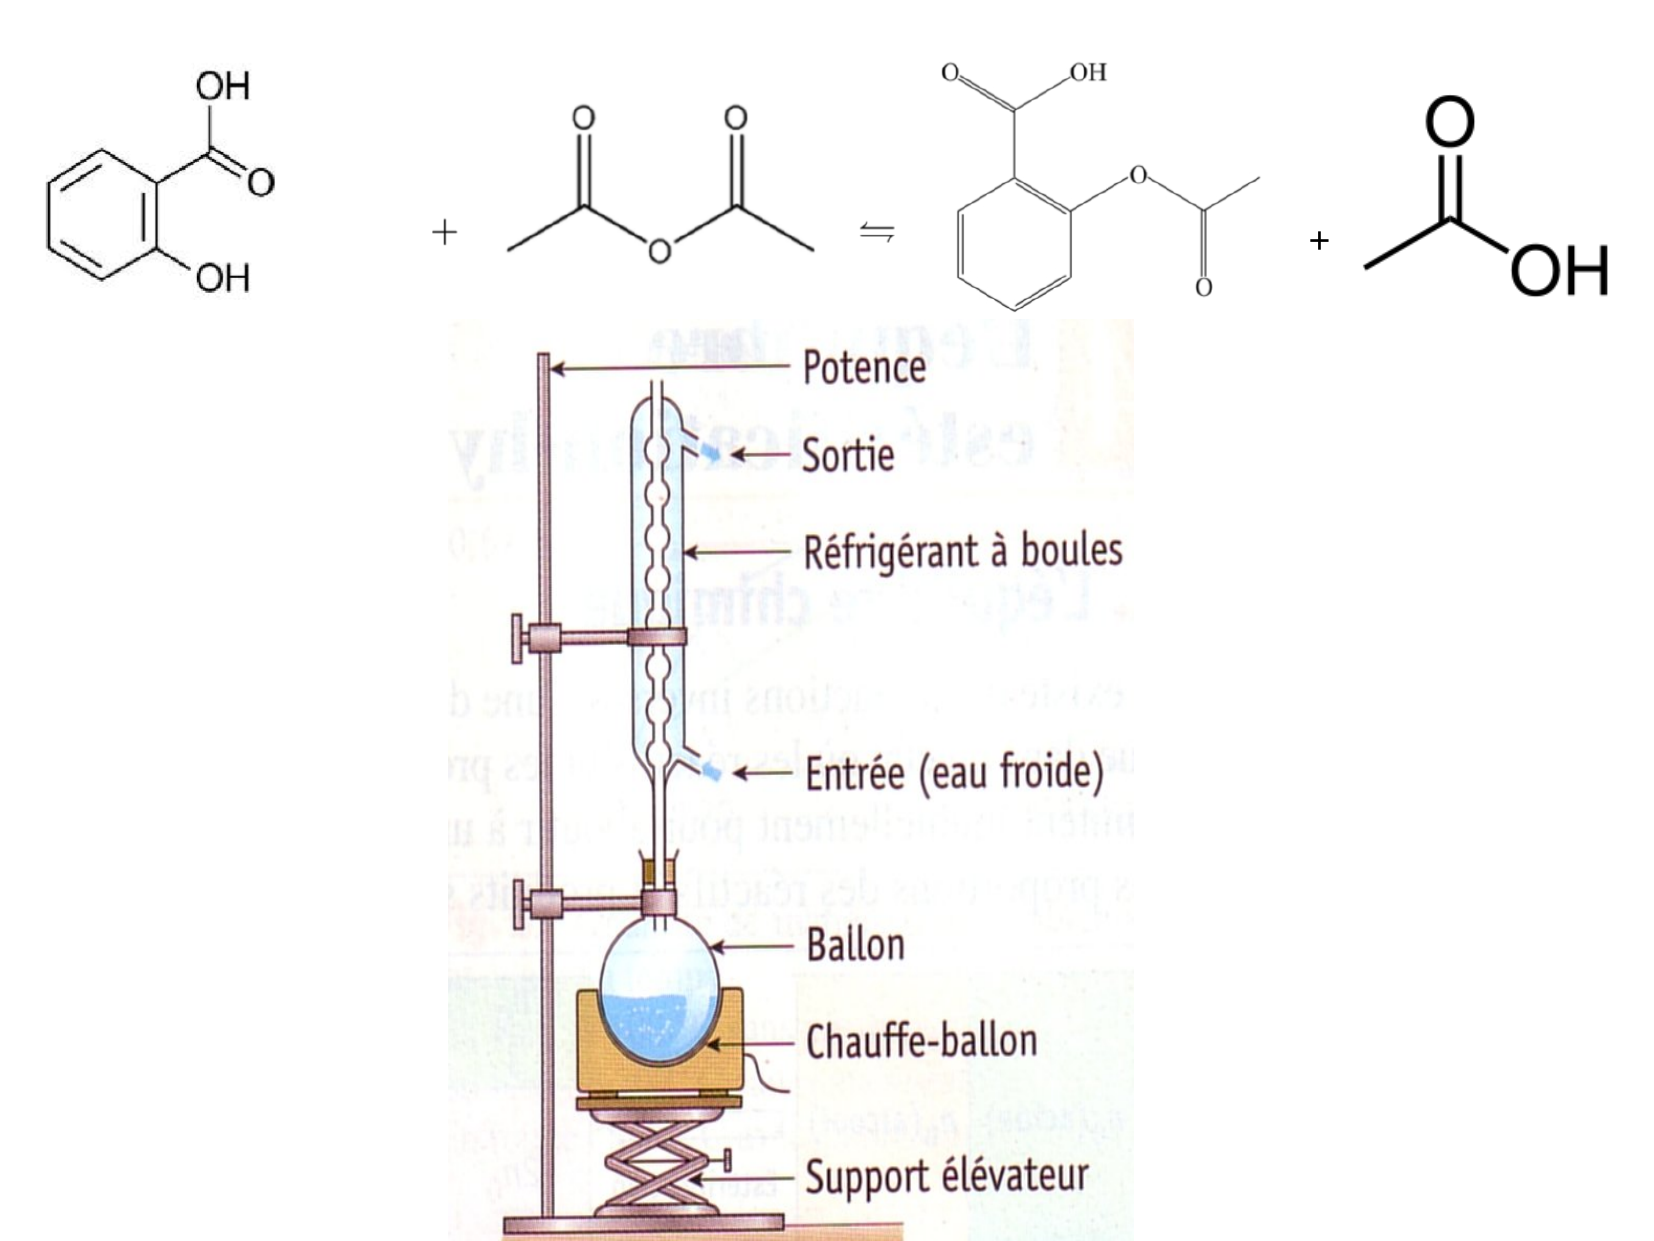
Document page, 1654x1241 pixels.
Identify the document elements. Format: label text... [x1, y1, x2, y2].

text_box + [1293, 212, 1346, 270]
picture [6, 47, 1271, 1241]
picture [1329, 61, 1642, 331]
